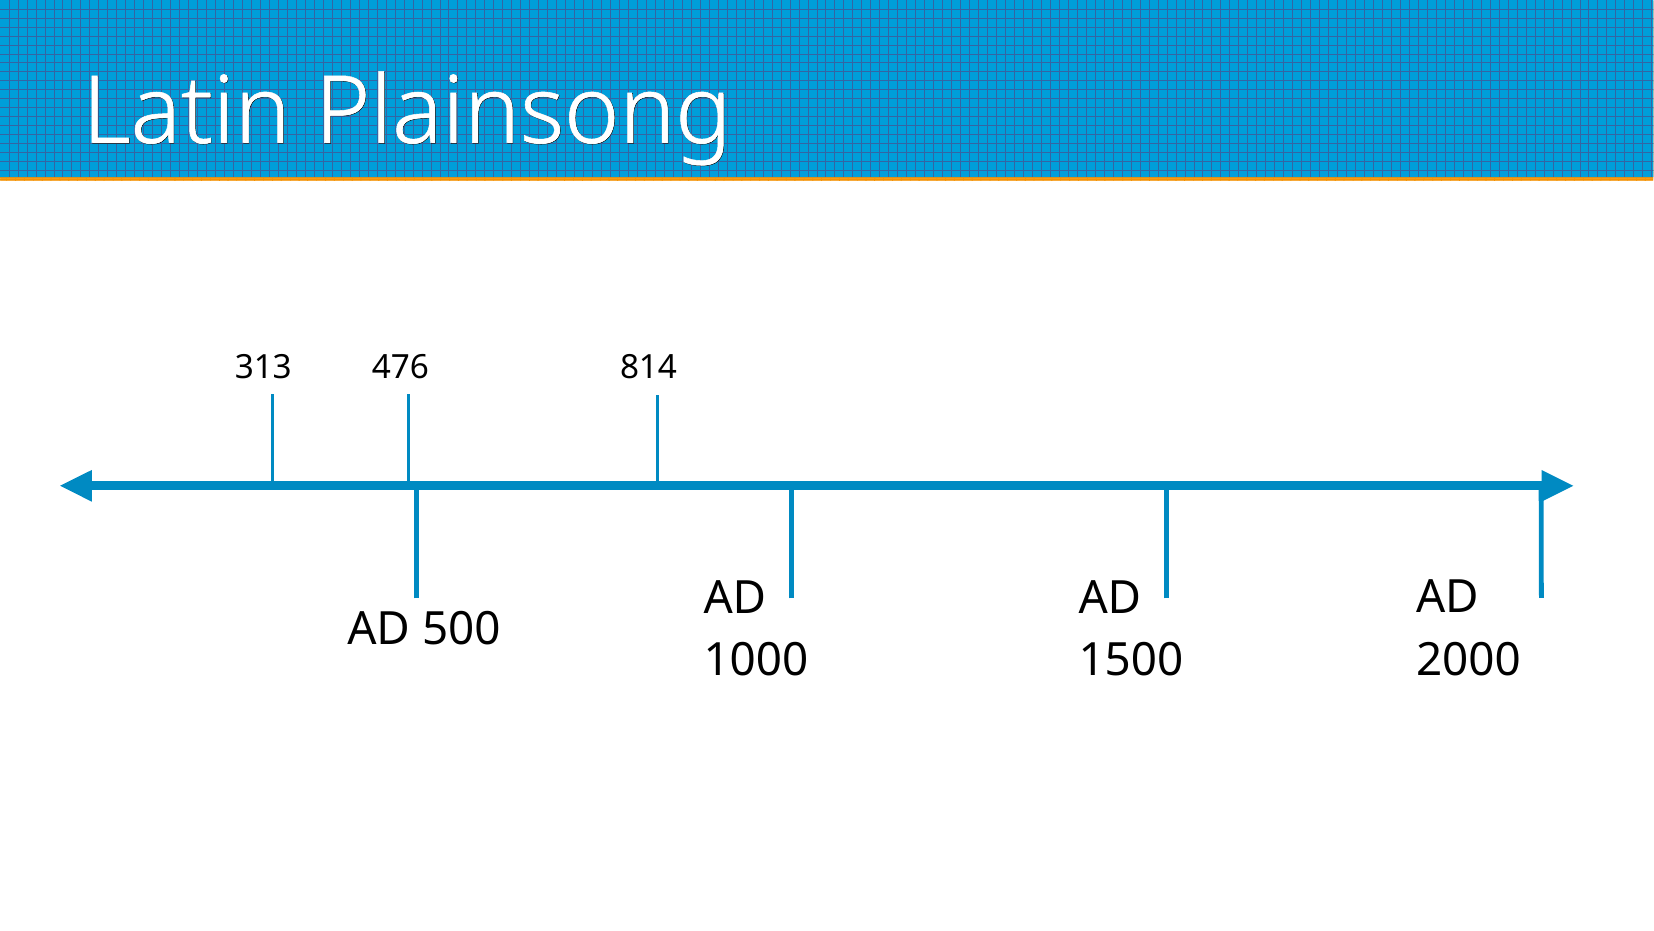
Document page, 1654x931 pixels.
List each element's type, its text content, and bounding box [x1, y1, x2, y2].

text_box AD 500 [341, 598, 511, 656]
text_box AD 1000 [697, 598, 886, 656]
text_box AD 1500 [1072, 598, 1261, 656]
text_box 313 [228, 340, 318, 393]
text_box 814 [614, 340, 703, 393]
title Latin Plainsong [82, 14, 1571, 171]
text_box 476 [366, 340, 455, 393]
text_box AD 2000 [1410, 597, 1598, 655]
